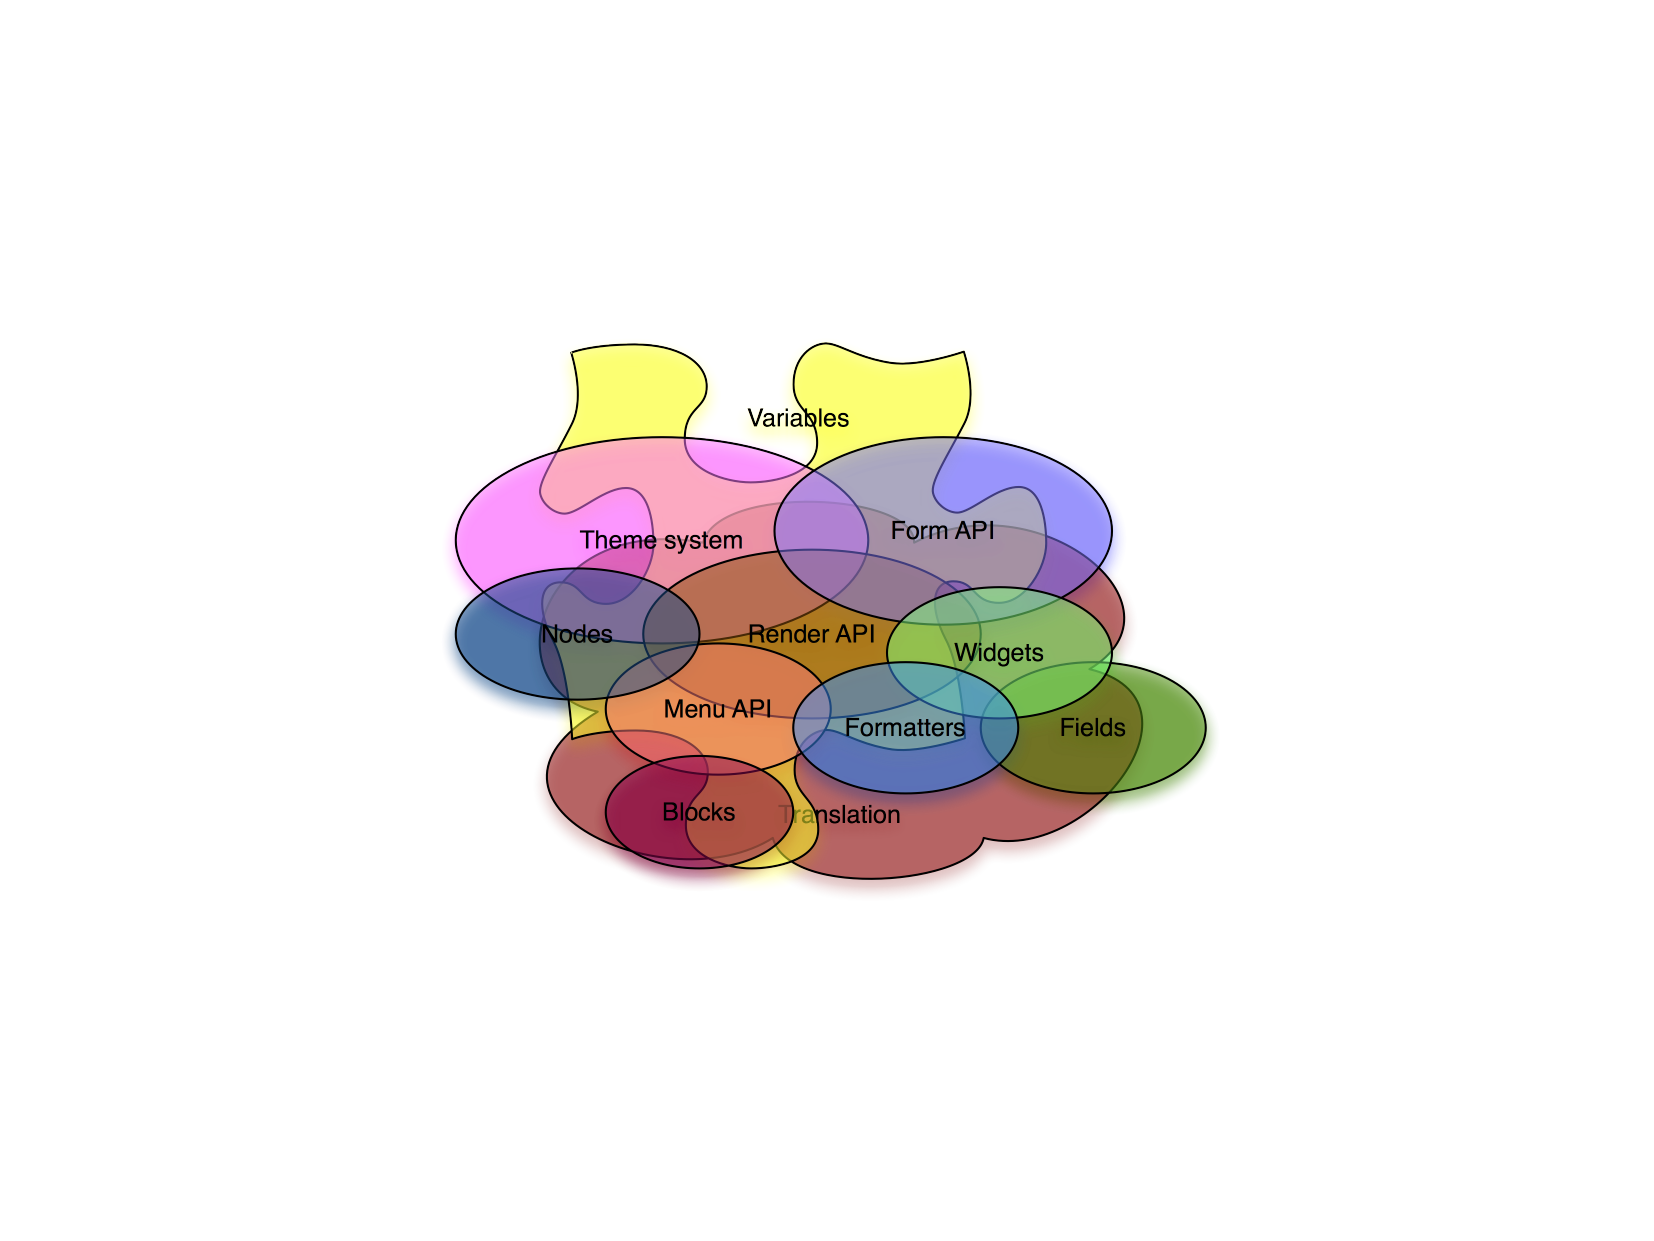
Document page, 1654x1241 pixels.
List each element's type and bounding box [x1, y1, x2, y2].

picture [382, 278, 1278, 968]
